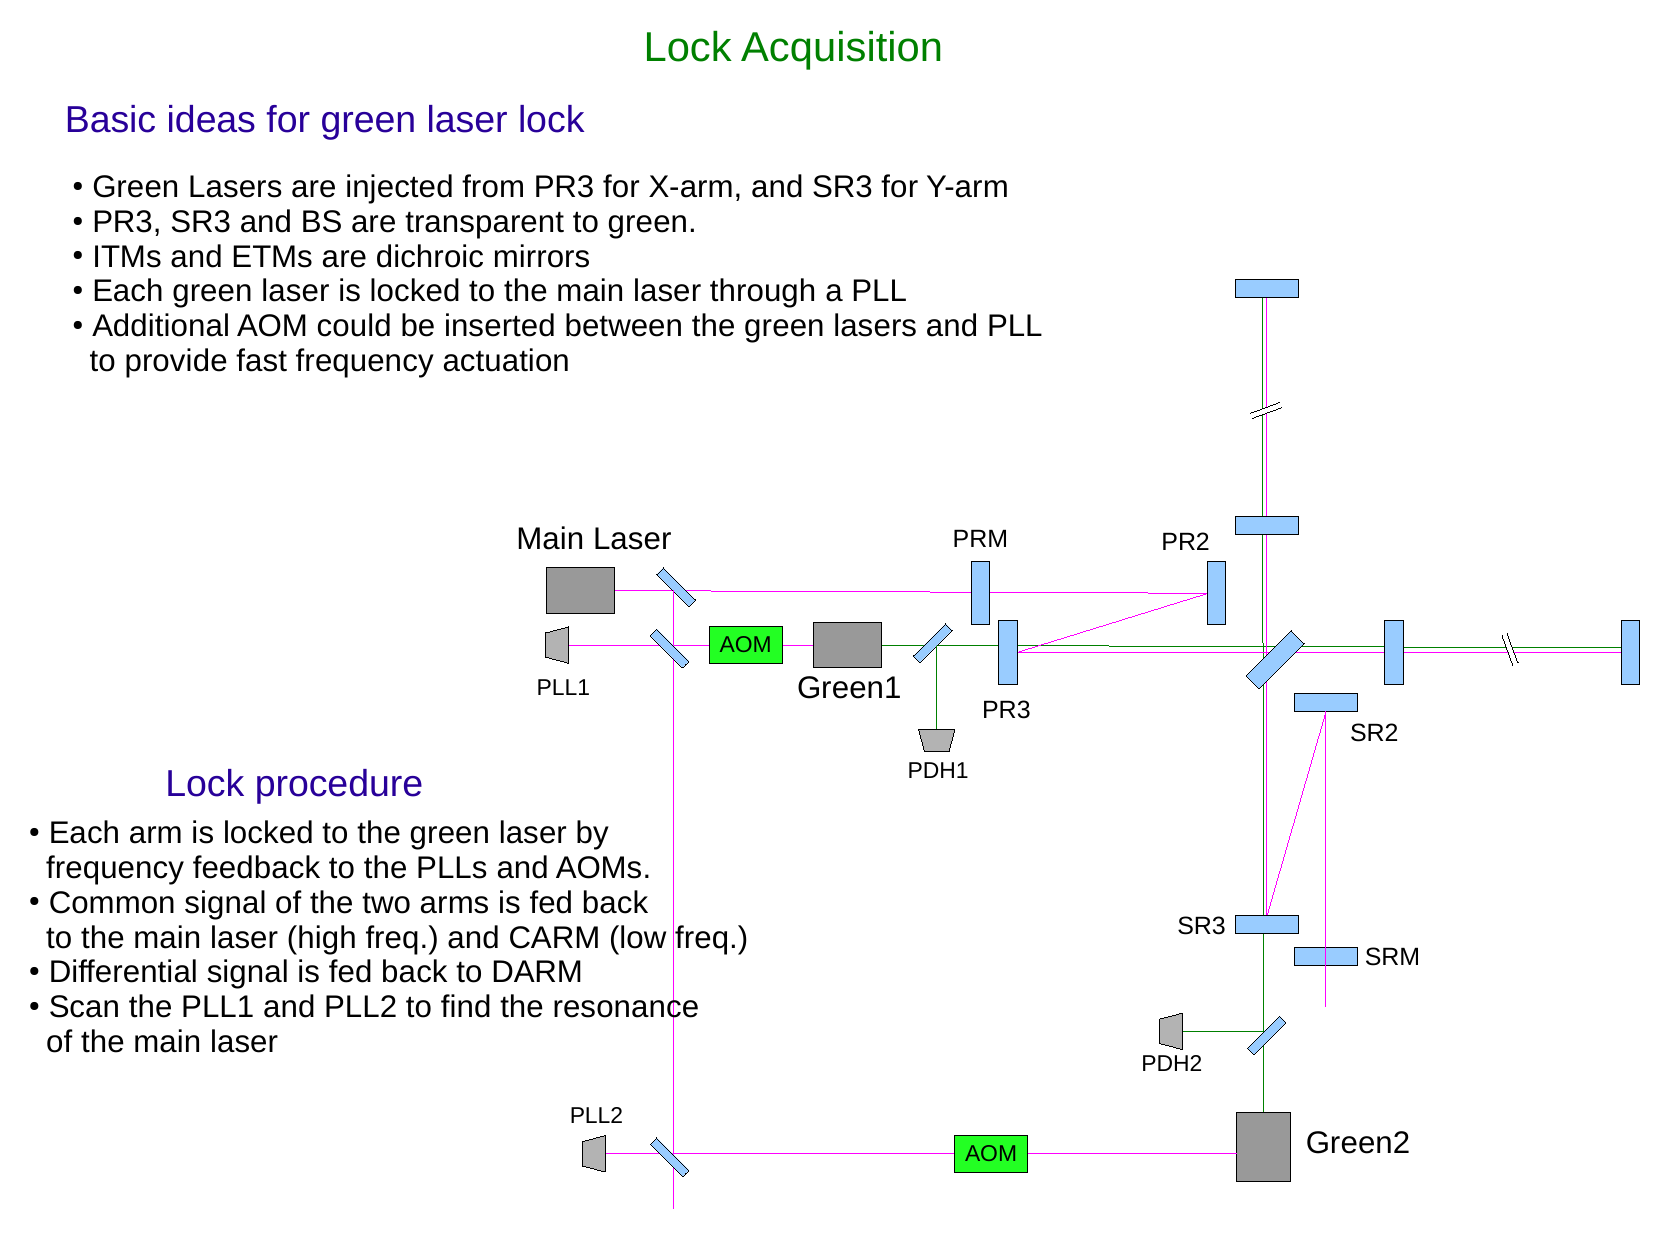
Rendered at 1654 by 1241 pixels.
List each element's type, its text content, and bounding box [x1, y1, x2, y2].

text_box Main Laser [501, 513, 687, 564]
text_box [1247, 1016, 1286, 1055]
text_box [1621, 620, 1640, 685]
text_box [1384, 620, 1404, 685]
text_box [1236, 1112, 1291, 1182]
text_box Green1 [782, 663, 917, 713]
text_box PLL1 [521, 667, 606, 709]
text_box PLL2 [555, 1095, 639, 1136]
text_box PR2 [1146, 520, 1226, 564]
text_box AOM [709, 626, 783, 664]
text_box [1242, 915, 1299, 934]
text_box [1159, 1013, 1183, 1050]
text_box SR2 [1335, 711, 1414, 755]
text_box [1294, 947, 1325, 966]
text_box PDH2 [1126, 1043, 1218, 1084]
text_box Basic ideas for green laser lock [49, 90, 600, 148]
text_box [998, 620, 1018, 685]
text_box [656, 567, 696, 607]
text_box [1246, 630, 1305, 689]
text_box [545, 626, 569, 664]
text_box [913, 623, 953, 663]
text_box Green Lasers are injected from PR3 for X-arm, and SR3 for Y-arm PR3, SR3 and BS are transparent to green. ITMs and ETMs are dichroic mirrors Each green laser is locked to the main laser through a PLL Additional AOM could be inserted between the green lasers and PLL to provide fast frequency actuation [57, 162, 1060, 386]
text_box [1250, 402, 1282, 418]
text_box PDH1 [892, 750, 984, 791]
text_box [813, 622, 882, 668]
text_box [1235, 516, 1299, 535]
text_box Each arm is locked to the green laser by frequency feedback to the PLLs and AOMs. Common signal of the two arms is fed back to the main laser (high freq.) and CARM (low freq.) Differential signal is fed back to DARM Scan the PLL1 and PLL2 to find the resonance of the main laser [14, 808, 765, 1067]
text_box SRM [1350, 935, 1436, 979]
text_box AOM [954, 1135, 1028, 1173]
text_box [1326, 947, 1350, 966]
text_box [918, 729, 955, 750]
text_box [1235, 279, 1299, 298]
text_box [582, 1136, 606, 1172]
text_box PRM [937, 517, 1024, 561]
text_box Lock Acquisition [628, 15, 959, 78]
text_box [546, 567, 615, 614]
text_box [650, 1137, 689, 1177]
text_box [1207, 564, 1226, 625]
text_box Green2 [1291, 1117, 1426, 1168]
text_box [650, 629, 689, 668]
text_box PR3 [967, 688, 1046, 732]
text_box Lock procedure [150, 754, 439, 812]
text_box [1294, 693, 1358, 712]
text_box [1503, 633, 1519, 666]
text_box SR3 [1162, 903, 1242, 947]
text_box [971, 561, 990, 625]
